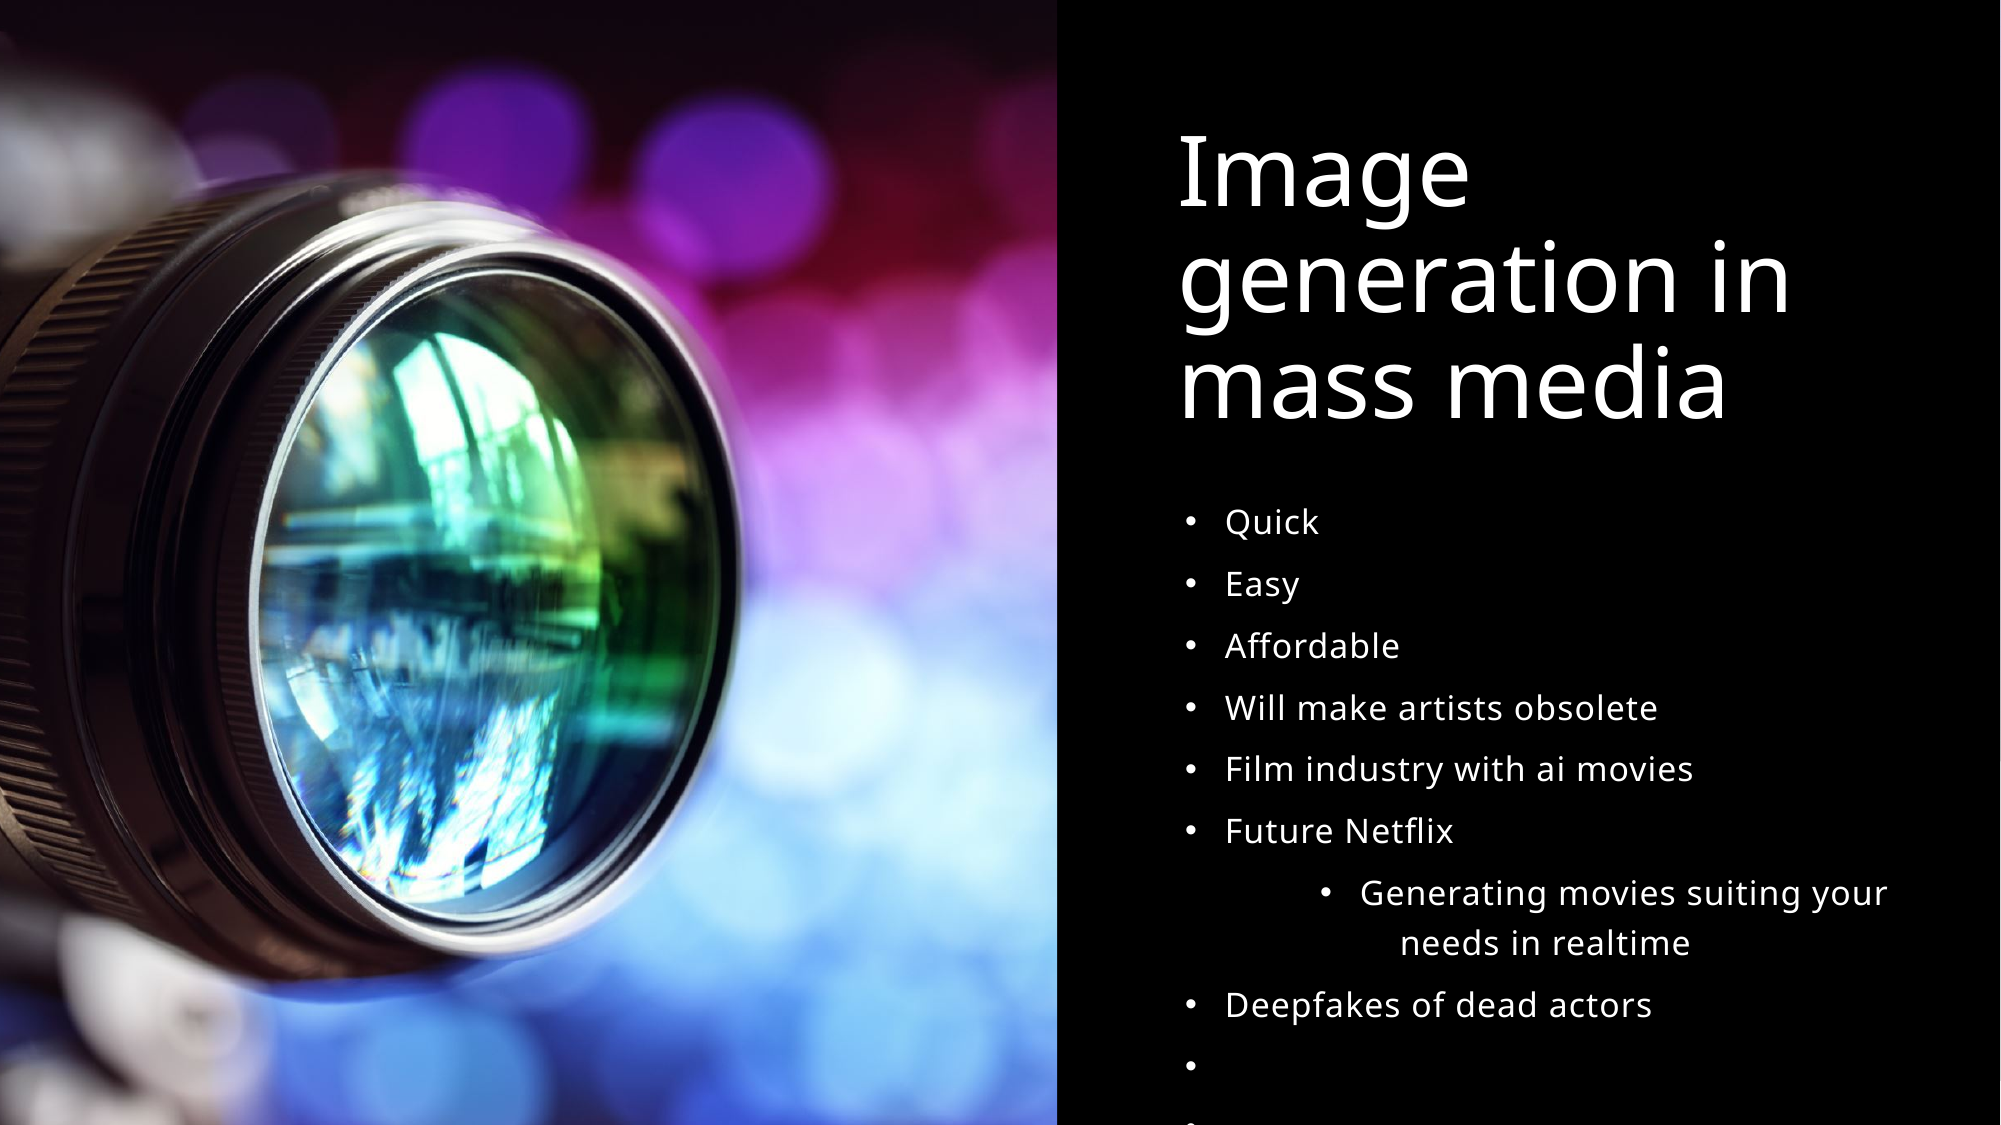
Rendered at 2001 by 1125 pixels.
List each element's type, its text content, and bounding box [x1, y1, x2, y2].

title Image generation in mass media [1162, 88, 1910, 448]
text_box [1058, 0, 2000, 1125]
text_box Quick Easy Affordable Will make artists obsolete Film industry with ai movies Future Netflix Generating movies suiting your needs in realtime Deepfakes of dead actors [1165, 483, 1910, 1035]
picture [0, 0, 1058, 1125]
